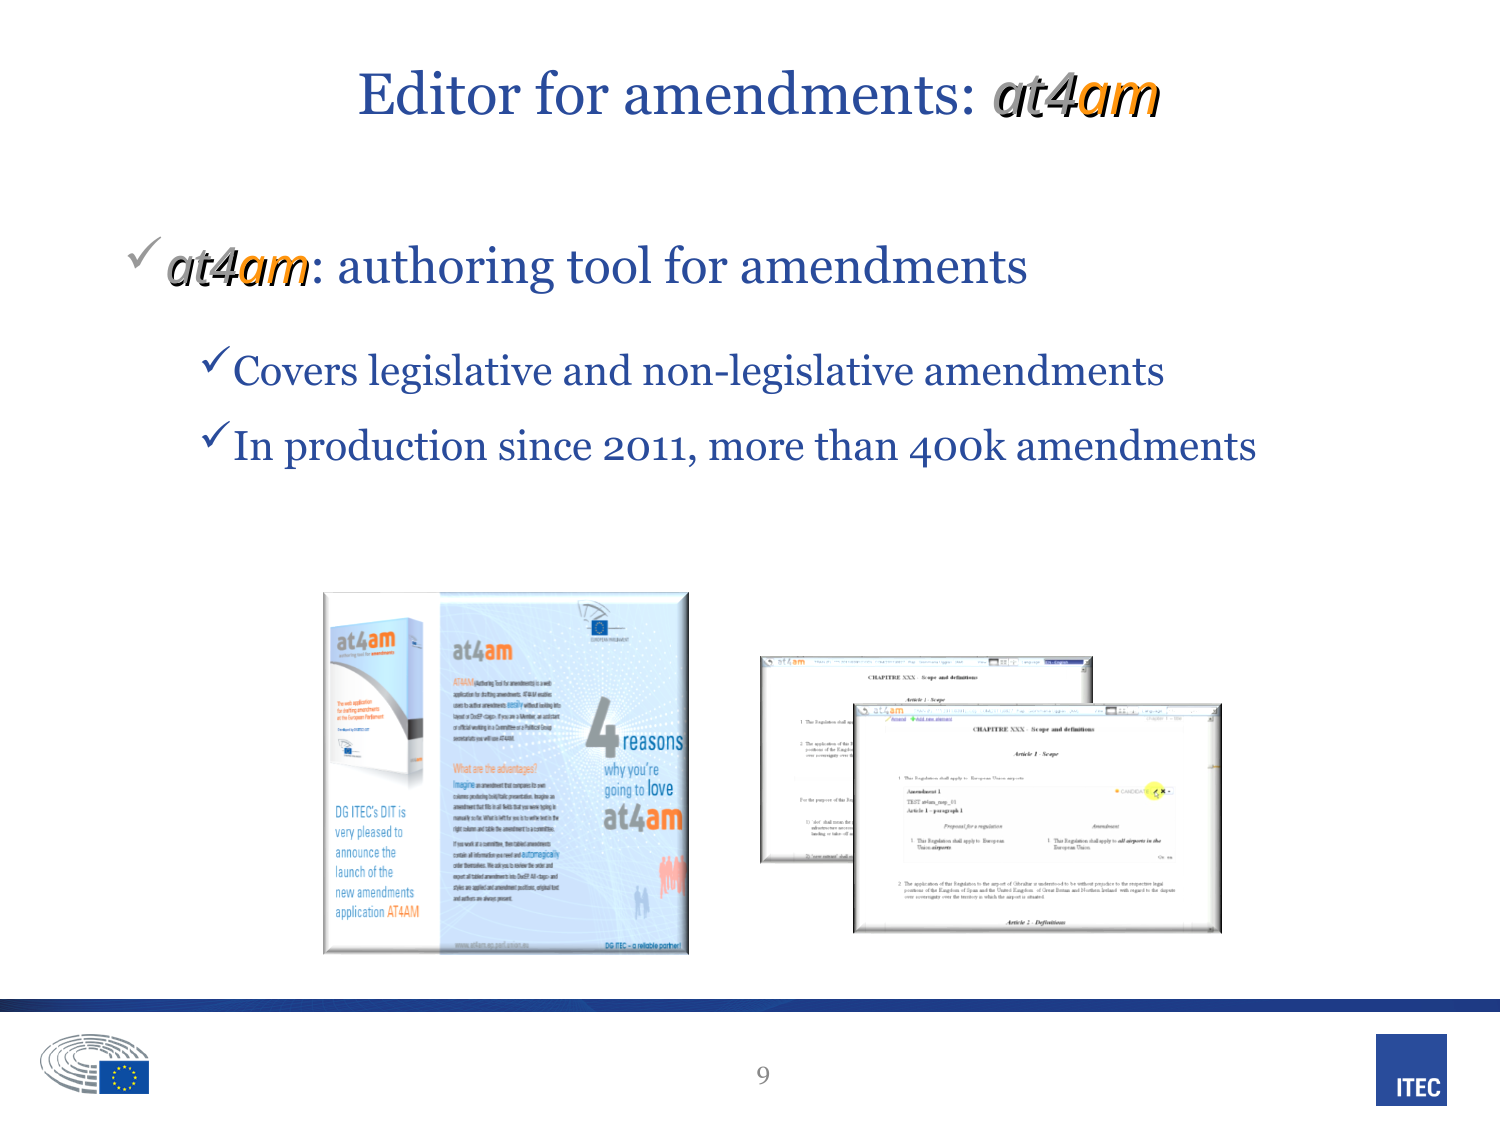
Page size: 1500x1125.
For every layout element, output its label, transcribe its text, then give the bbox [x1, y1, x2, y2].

picture [758, 654, 1223, 935]
text_box at4am: authoring tool for amendments Covers legislative and non-legislative amendments In production since 2011, more than 400k amendments [33, 196, 1459, 598]
picture [0, 999, 1500, 1012]
picture [1376, 1034, 1447, 1106]
picture [321, 590, 691, 958]
text_box Editor for amendments: at4am [29, 33, 1489, 149]
picture [40, 1034, 149, 1094]
